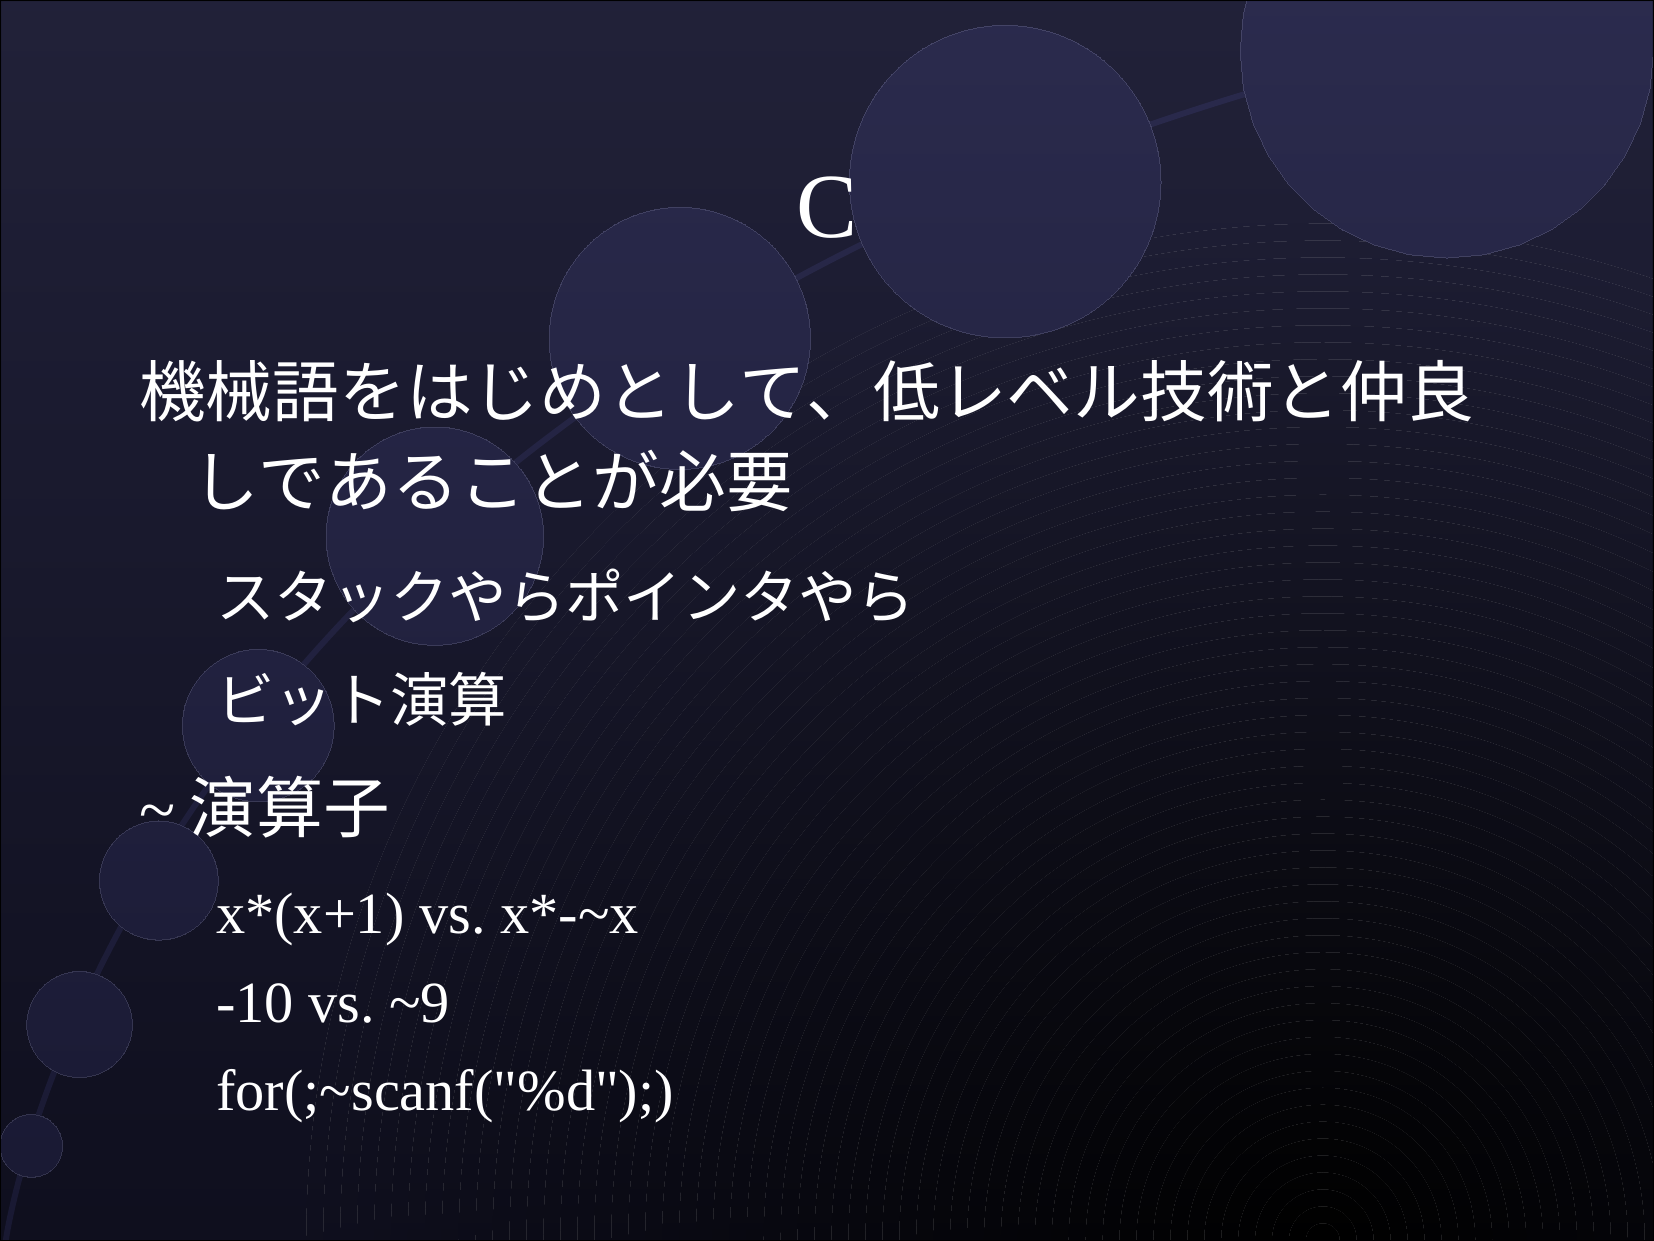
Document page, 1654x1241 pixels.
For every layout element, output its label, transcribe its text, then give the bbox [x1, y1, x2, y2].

title C [121, 102, 1534, 311]
list 機械語をはじめとして、低レベル技術と仲良しであることが必要 スタックやらポインタやら ビット演算 ~演算子 x*(x+1) vs. x*-~x -10 vs. ~9 for(;~scanf("%d");) [121, 344, 1534, 1127]
